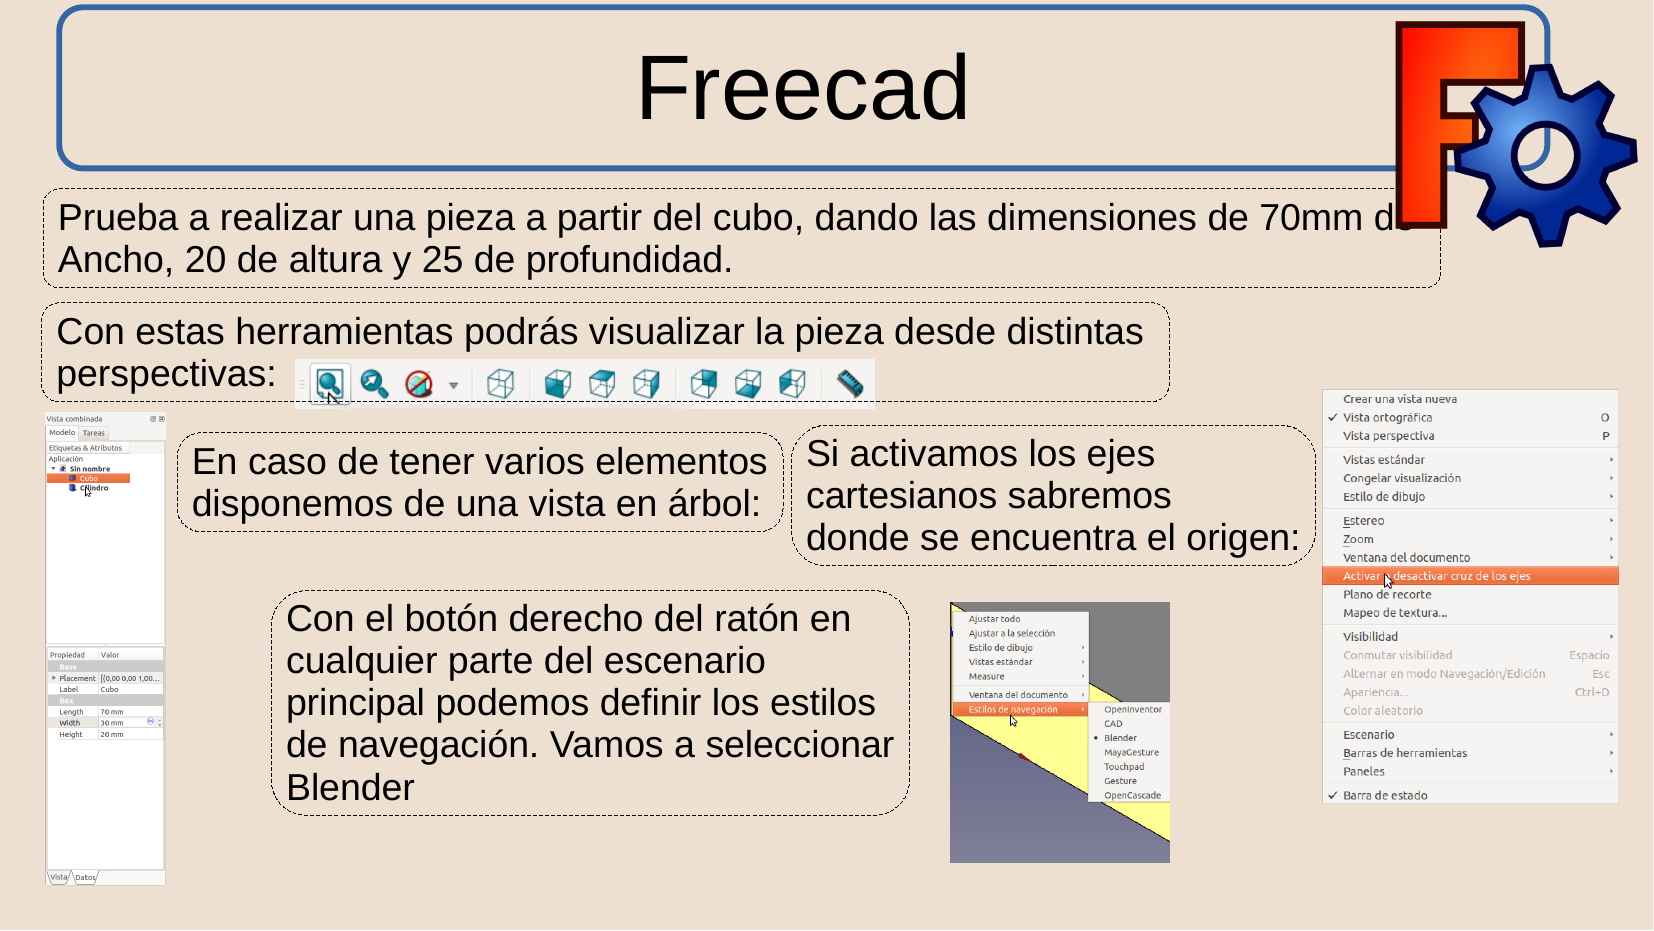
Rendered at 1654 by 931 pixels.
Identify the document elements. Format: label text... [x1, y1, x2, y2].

title Freecad [59, 7, 1381, 169]
text_box Con estas herramientas podrás visualizar la pieza desde distintas perspectivas: [41, 302, 1170, 402]
picture [1381, 0, 1654, 272]
text_box Con el botón derecho del ratón en cualquier parte del escenario principal podemos definir los estilos de navegación. Vamos a seleccionar Blender [271, 590, 910, 816]
picture [1322, 389, 1619, 804]
text_box En caso de tener varios elementos disponemos de una vista en árbol: [177, 432, 784, 532]
picture [45, 412, 166, 886]
text_box Si activamos los ejes cartesianos sabremos donde se encuentra el origen: [791, 425, 1316, 566]
picture [950, 602, 1170, 863]
text_box Prueba a realizar una pieza a partir del cubo, dando las dimensiones de 70mm de Ancho, 20 de altura y 25 de profundidad. [43, 188, 1441, 288]
picture [295, 402, 875, 409]
